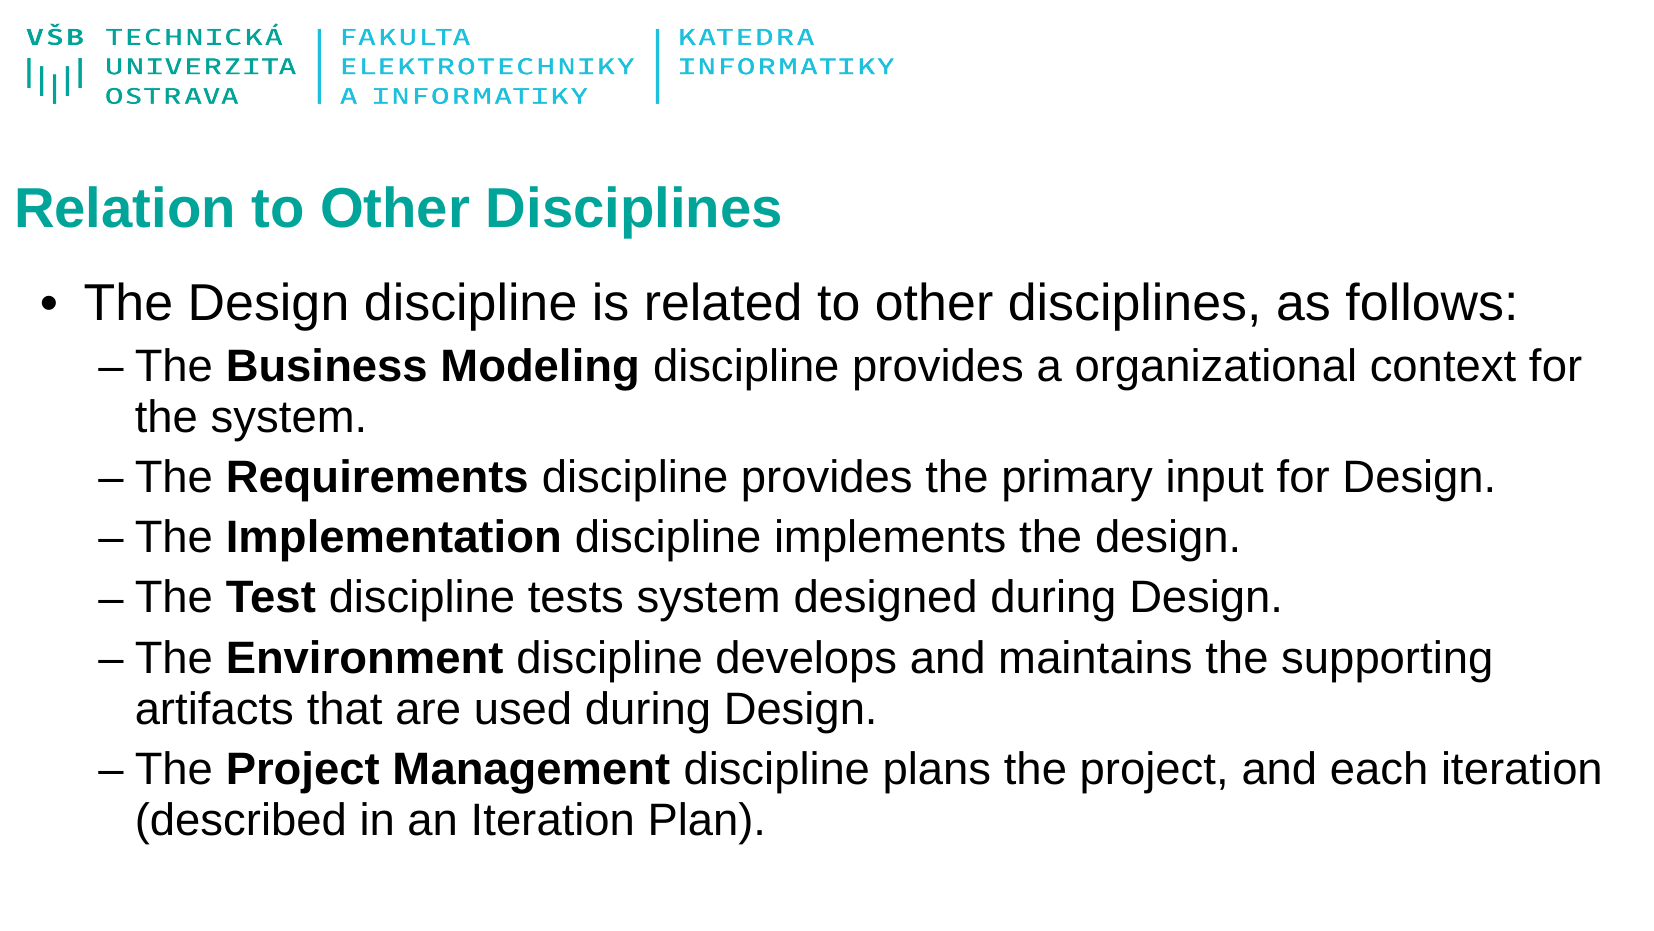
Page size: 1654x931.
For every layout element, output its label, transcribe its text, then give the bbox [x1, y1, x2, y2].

title Relation to Other Disciplines [14, 171, 1619, 240]
picture [26, 23, 894, 104]
list The Design discipline is related to other disciplines, as follows: The Business Modeling discipline provides a organizational context for the system. The Requirements discipline provides the primary input for Design. The Implementation discipline implements the design. The Test discipline tests system designed during Design. The Environment discipline develops and maintains the supporting artifacts that are used during Design. The Project Management discipline plans the project, and each iteration (described in an Iteration Plan). [24, 265, 1629, 860]
